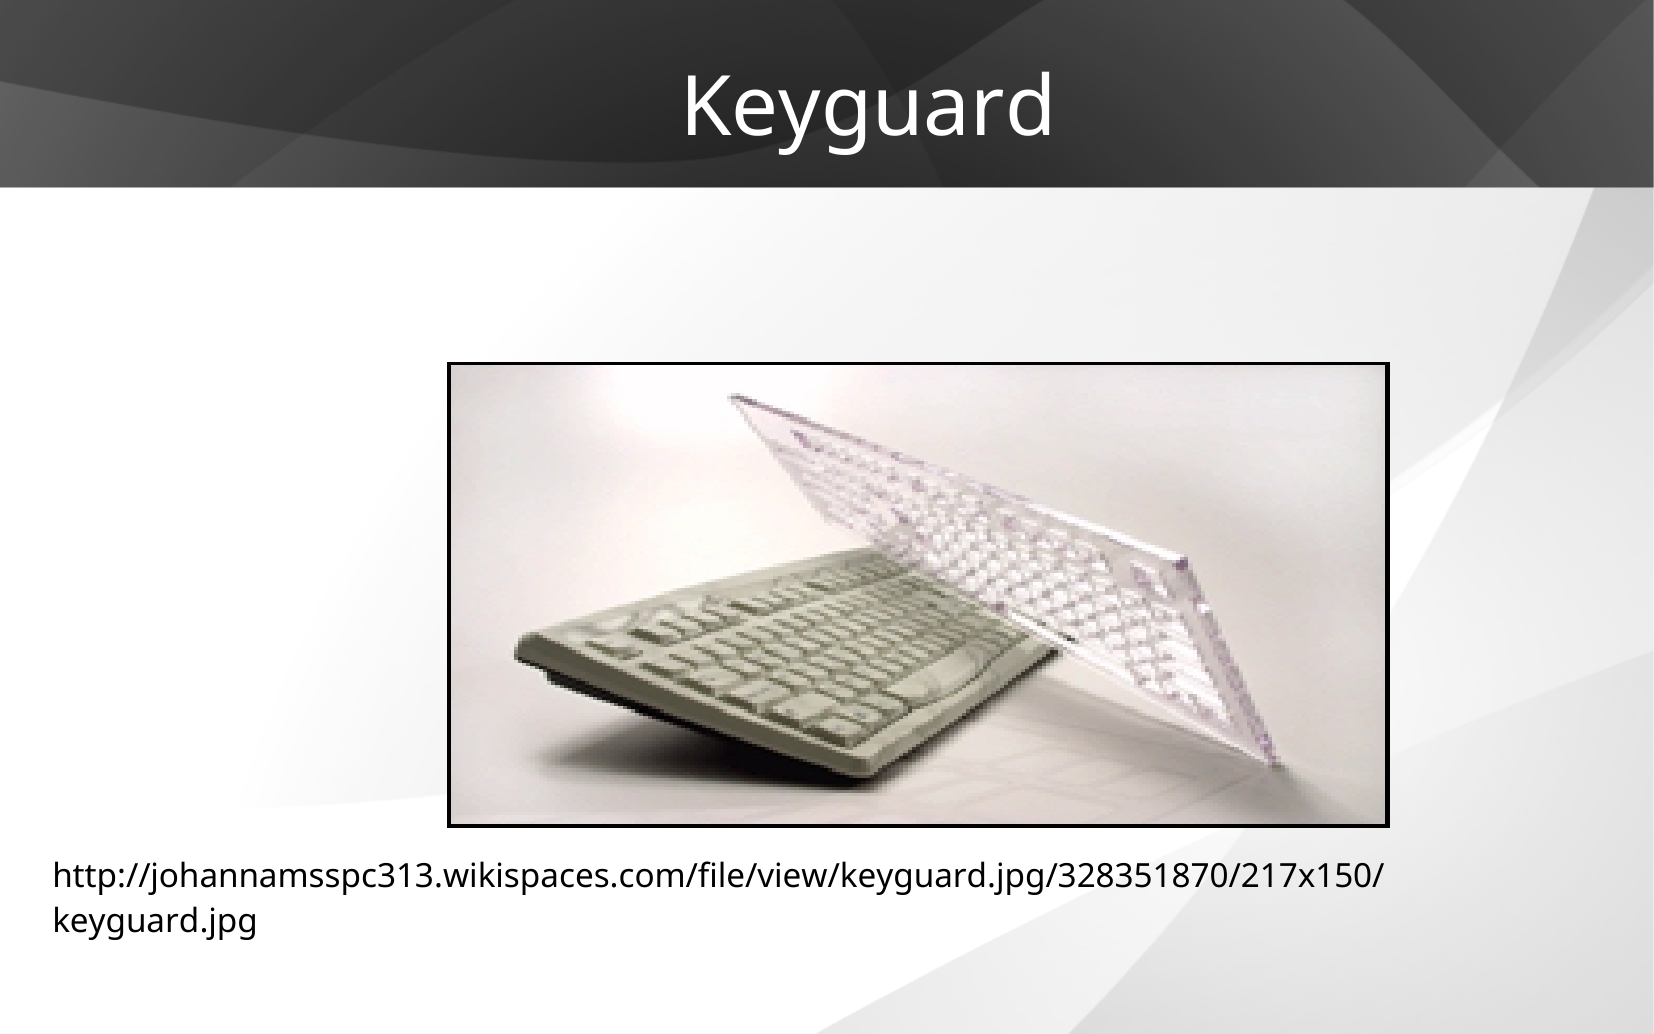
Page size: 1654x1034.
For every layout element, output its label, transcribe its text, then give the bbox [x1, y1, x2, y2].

picture [0, 0, 1654, 1034]
title Keyguard [124, 0, 1613, 208]
text_box http://johannamsspc313.wikispaces.com/file/view/keyguard.jpg/328351870/217x150/keyguard.jpg [37, 844, 1576, 959]
